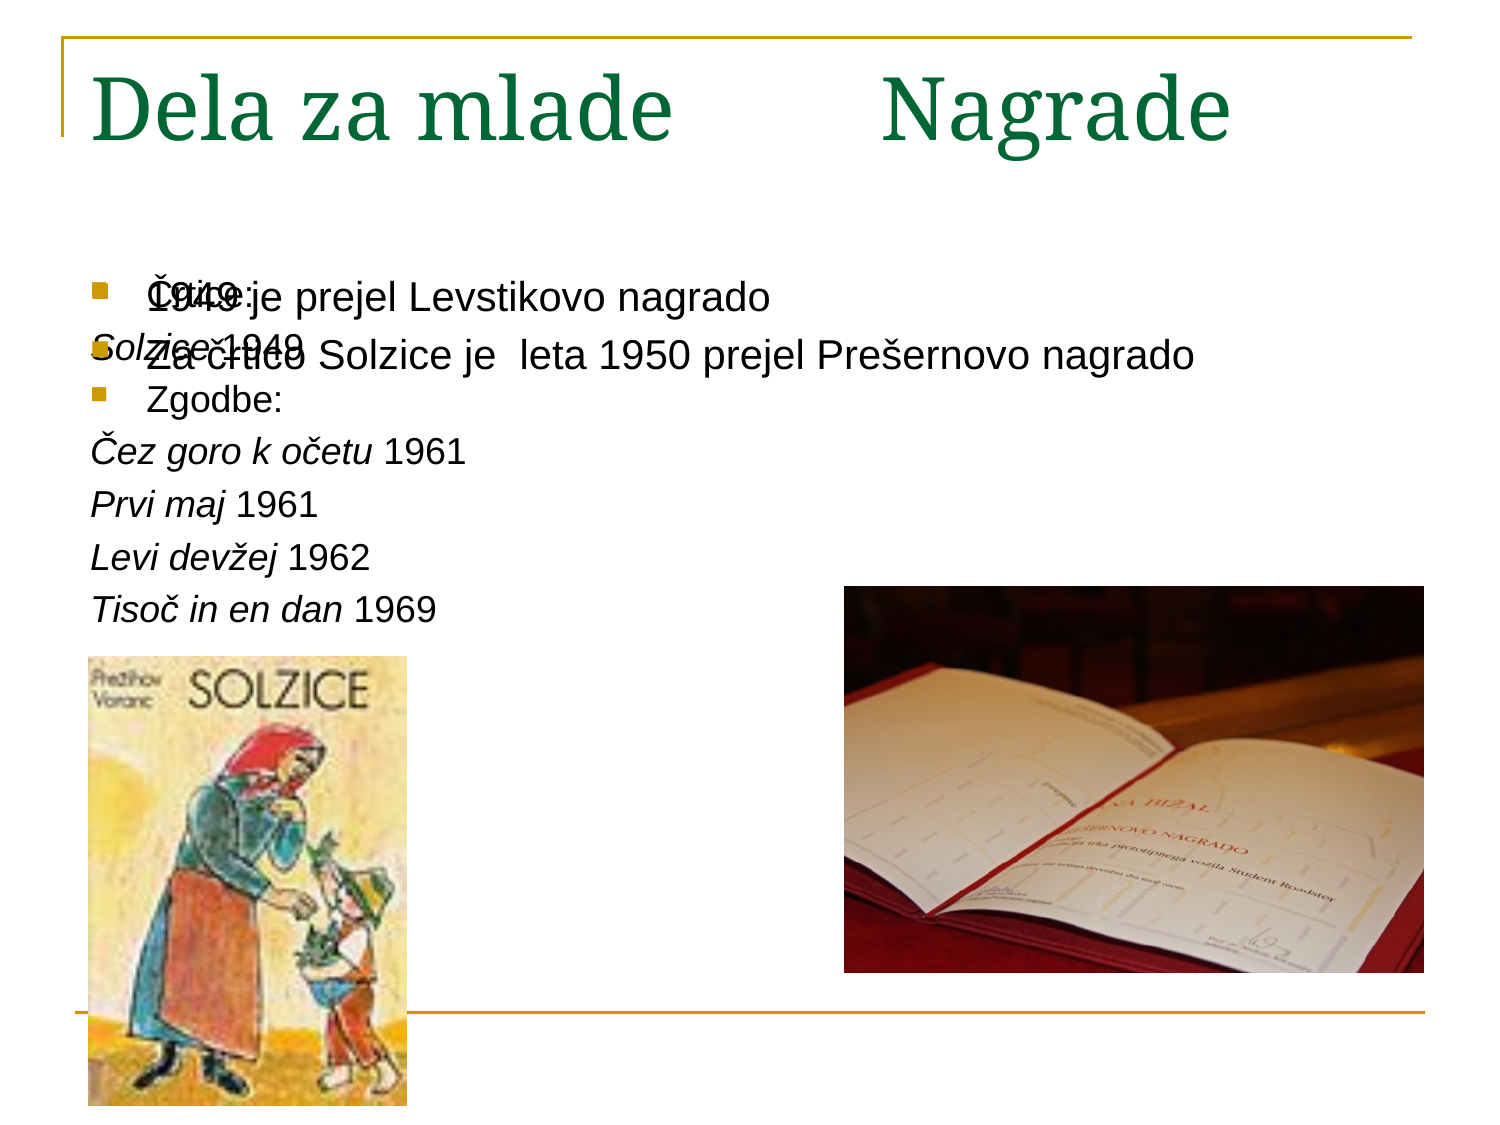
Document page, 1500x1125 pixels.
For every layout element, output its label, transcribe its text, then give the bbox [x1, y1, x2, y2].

list 1949 je prejel Levstikovo nagrado Za črtico Solzice je leta 1950 prejel Prešernovo nagrado [75, 262, 1425, 1006]
picture [88, 656, 407, 1106]
title Dela za mlade Nagrade [75, 45, 1425, 233]
picture [844, 586, 1424, 973]
